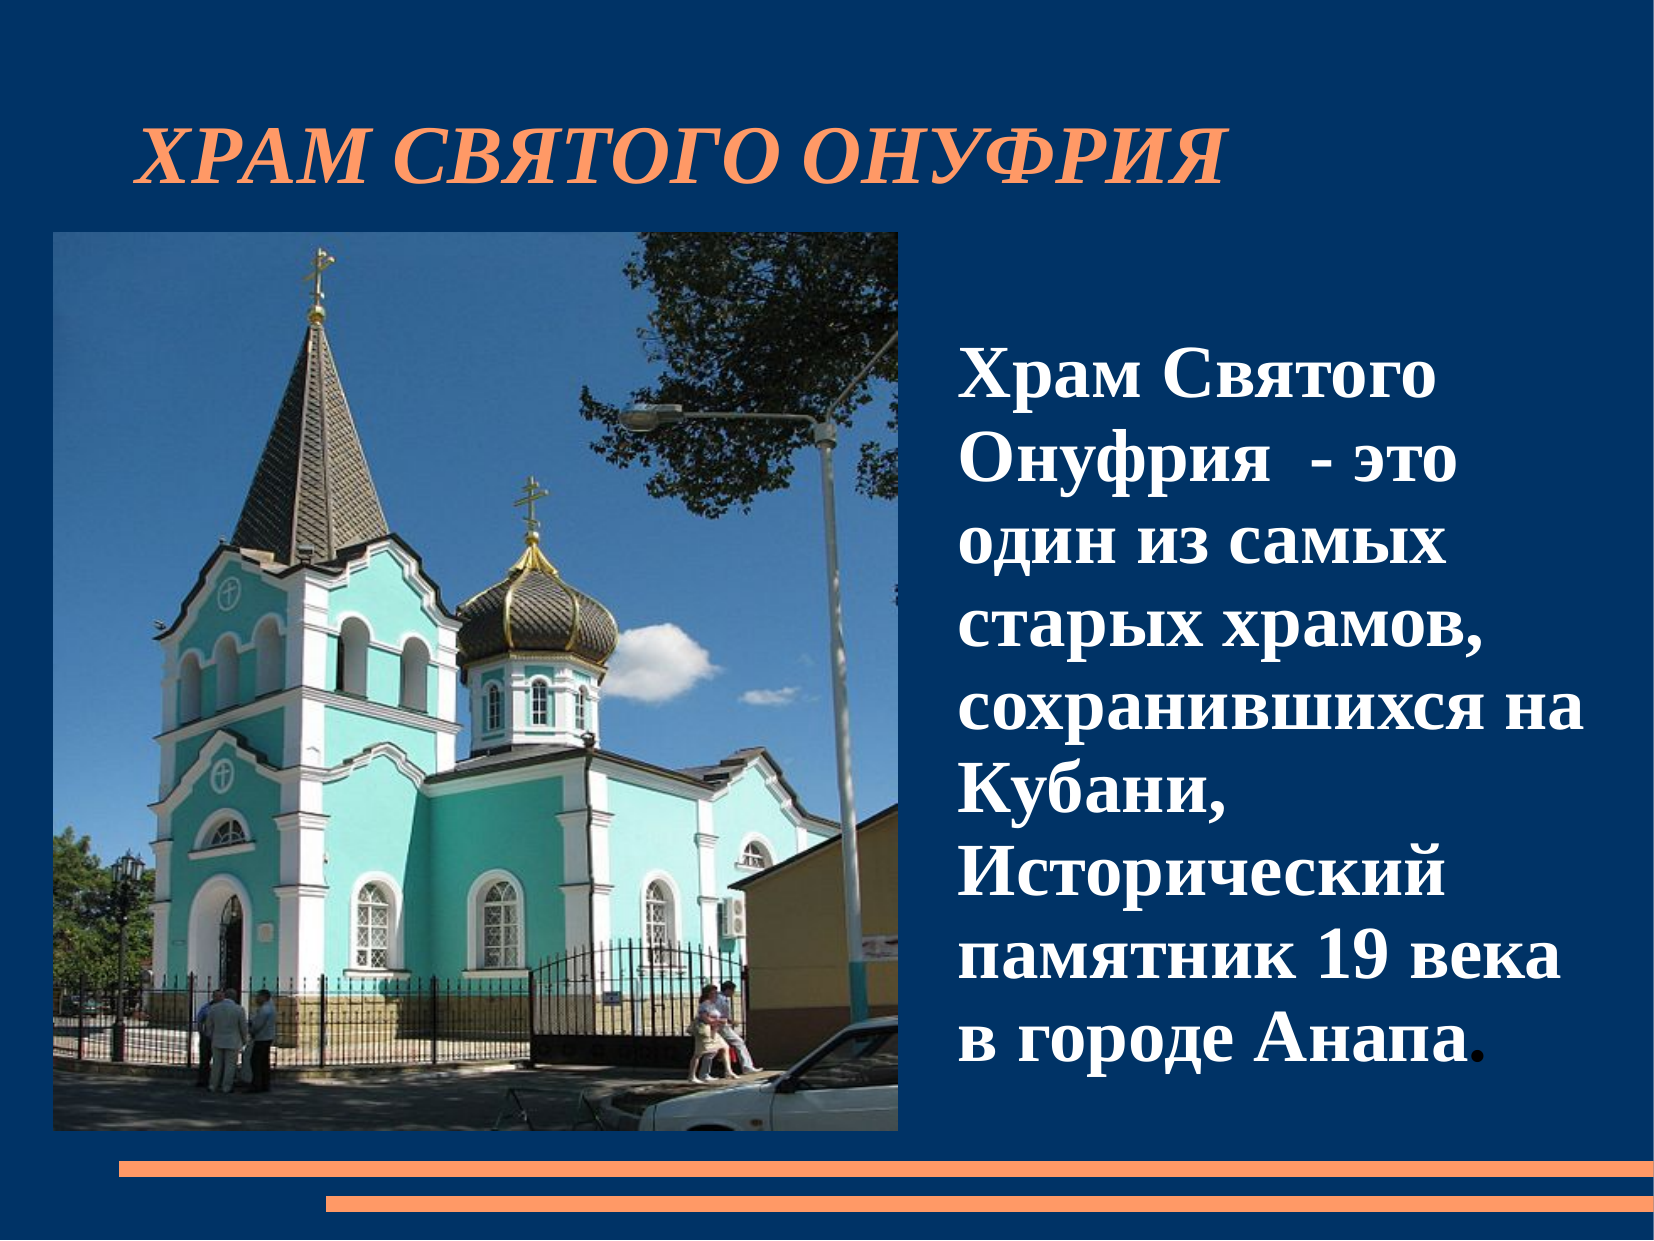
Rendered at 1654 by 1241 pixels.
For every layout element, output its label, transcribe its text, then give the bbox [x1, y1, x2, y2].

title ХРАМ СВЯТОГО ОНУФРИЯ [121, 46, 1534, 254]
picture [53, 232, 898, 1131]
text_box Храм Святого Онуфрия - это один из самых старых храмов, сохранившихся на Кубани, Исторический памятник 19 века в городе Анапа. [943, 323, 1620, 1086]
